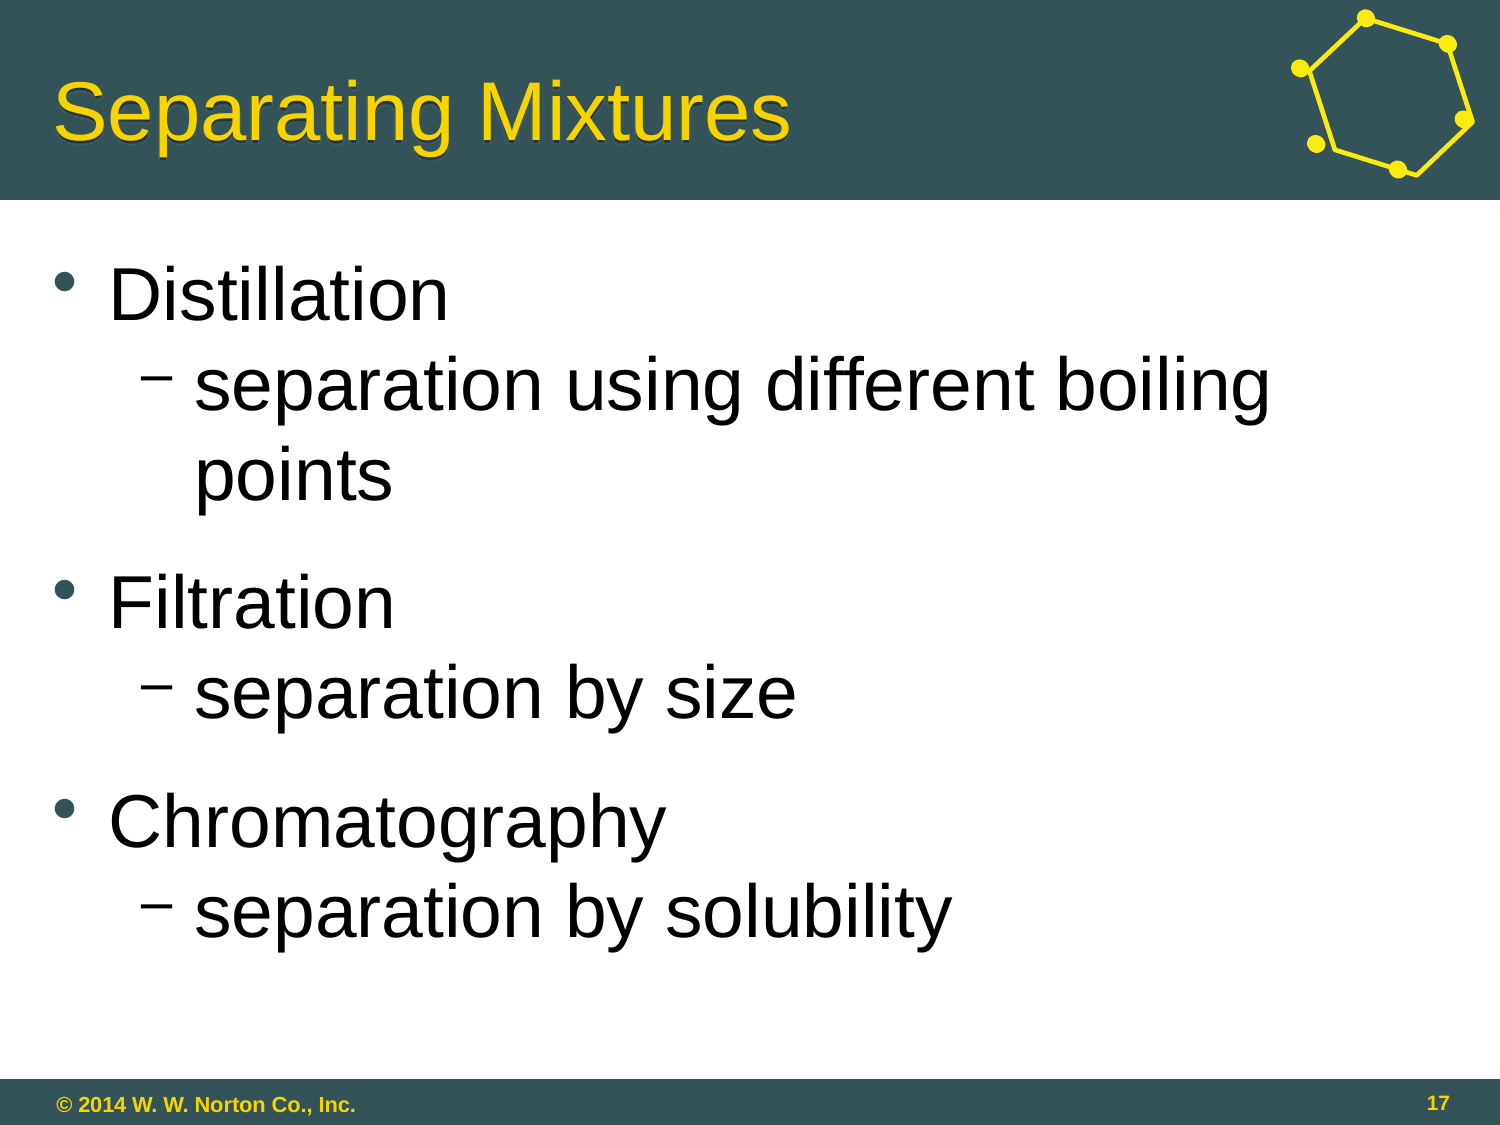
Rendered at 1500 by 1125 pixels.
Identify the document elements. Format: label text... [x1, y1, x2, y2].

title Separating Mixtures [37, 19, 1225, 195]
list Distillation separation using different boiling points Filtration separation by size Chromatography separation by solubility [37, 237, 1463, 1121]
slide_number <number> [1411, 1086, 1468, 1119]
